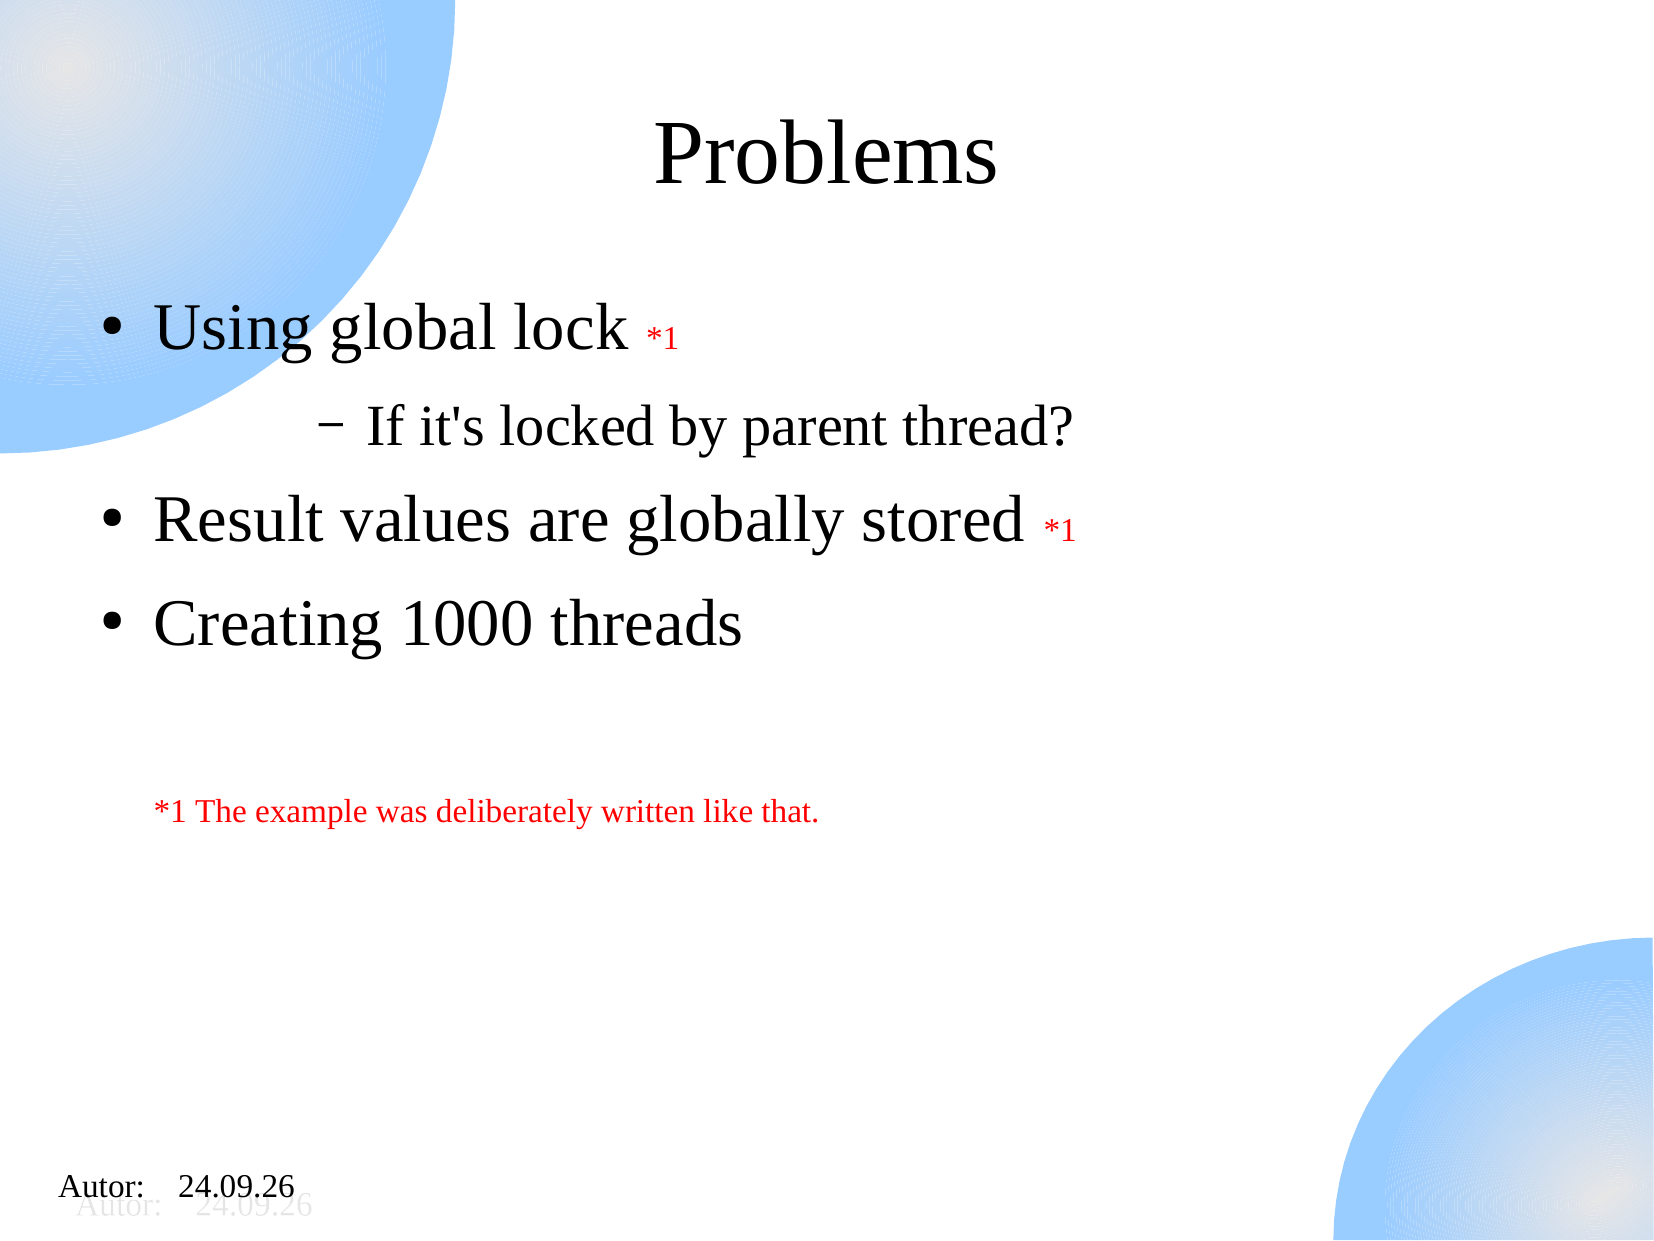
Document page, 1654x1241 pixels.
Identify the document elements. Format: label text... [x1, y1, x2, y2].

list Using global lock *1 If it's locked by parent thread? Result values are globally stored *1 Creating 1000 threads *1 The example was deliberately written like that. [82, 290, 1571, 1010]
title Problems [82, 49, 1571, 257]
